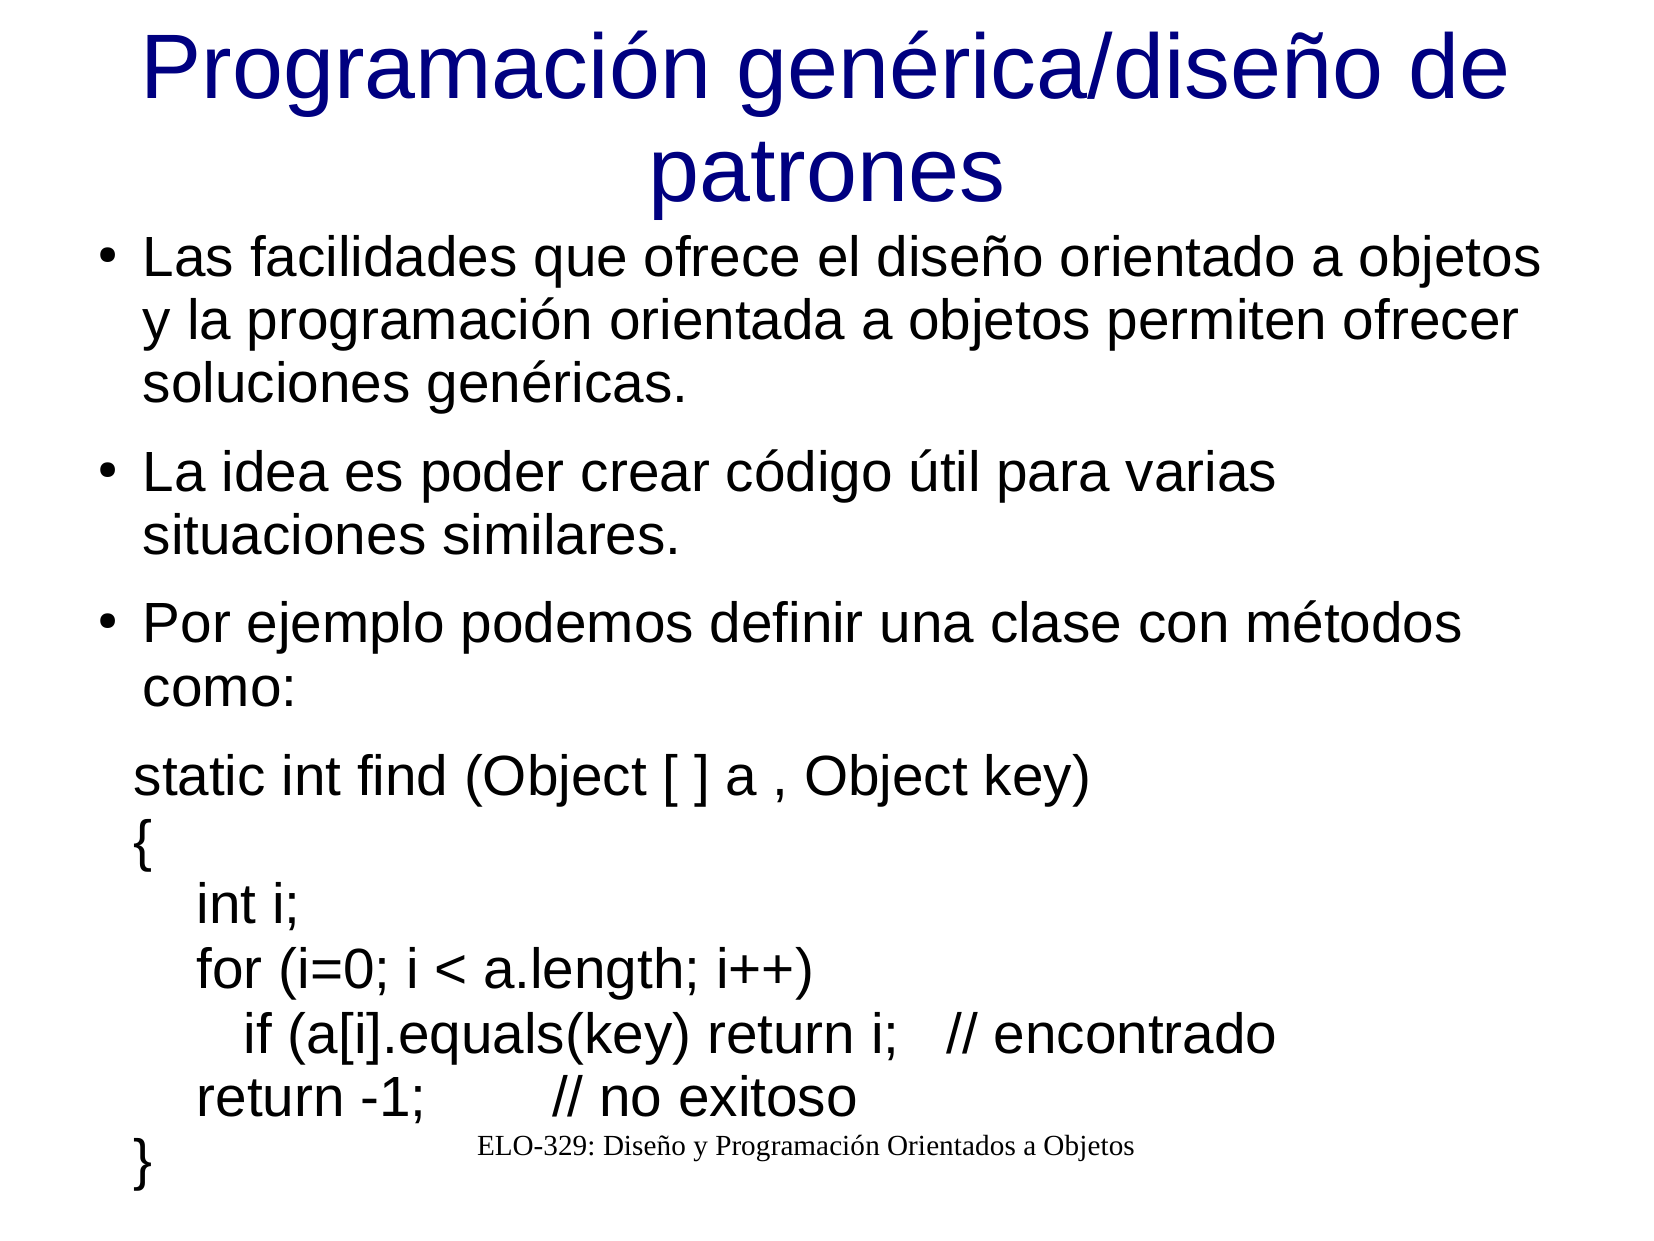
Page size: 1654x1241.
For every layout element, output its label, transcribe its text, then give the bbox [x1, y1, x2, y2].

title Programación genérica/diseño de patrones [82, 4, 1571, 225]
list Las facilidades que ofrece el diseño orientado a objetos y la programación orientada a objetos permiten ofrecer soluciones genéricas. La idea es poder crear código útil para varias situaciones similares. Por ejemplo podemos definir una clase con métodos como: static int find (Object [ ] a , Object key)‏ { int i; for (i=0; i < a.length; i++)‏ if (a[i].equals(key) return i; // encontrado return -1; // no exitoso } [82, 225, 1571, 1201]
